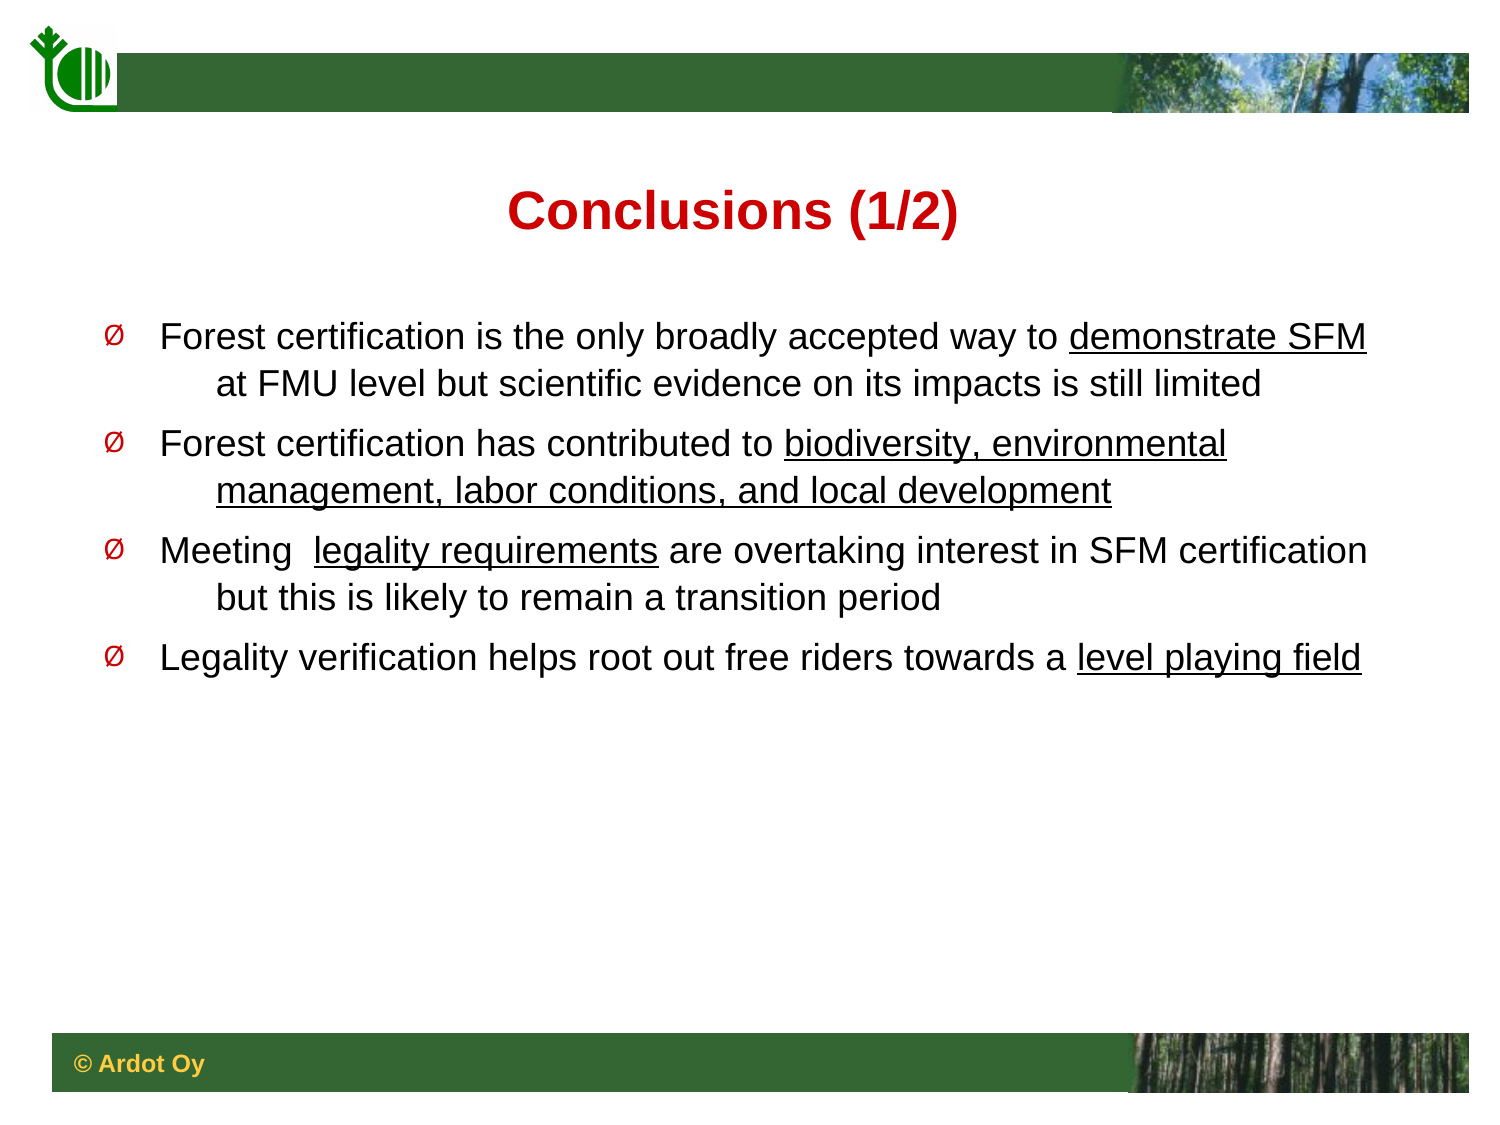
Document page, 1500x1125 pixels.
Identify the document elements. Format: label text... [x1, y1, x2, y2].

title Conclusions (1/2) [147, 160, 1321, 256]
list Forest certification is the only broadly accepted way to demonstrate SFM at FMU level but scientific evidence on its impacts is still limited Forest certification has contributed to biodiversity, environmental management, labor conditions, and local development Meeting legality requirements are overtaking interest in SFM certification but this is likely to remain a transition period Legality verification helps root out free riders towards a level playing field [88, 302, 1412, 1083]
